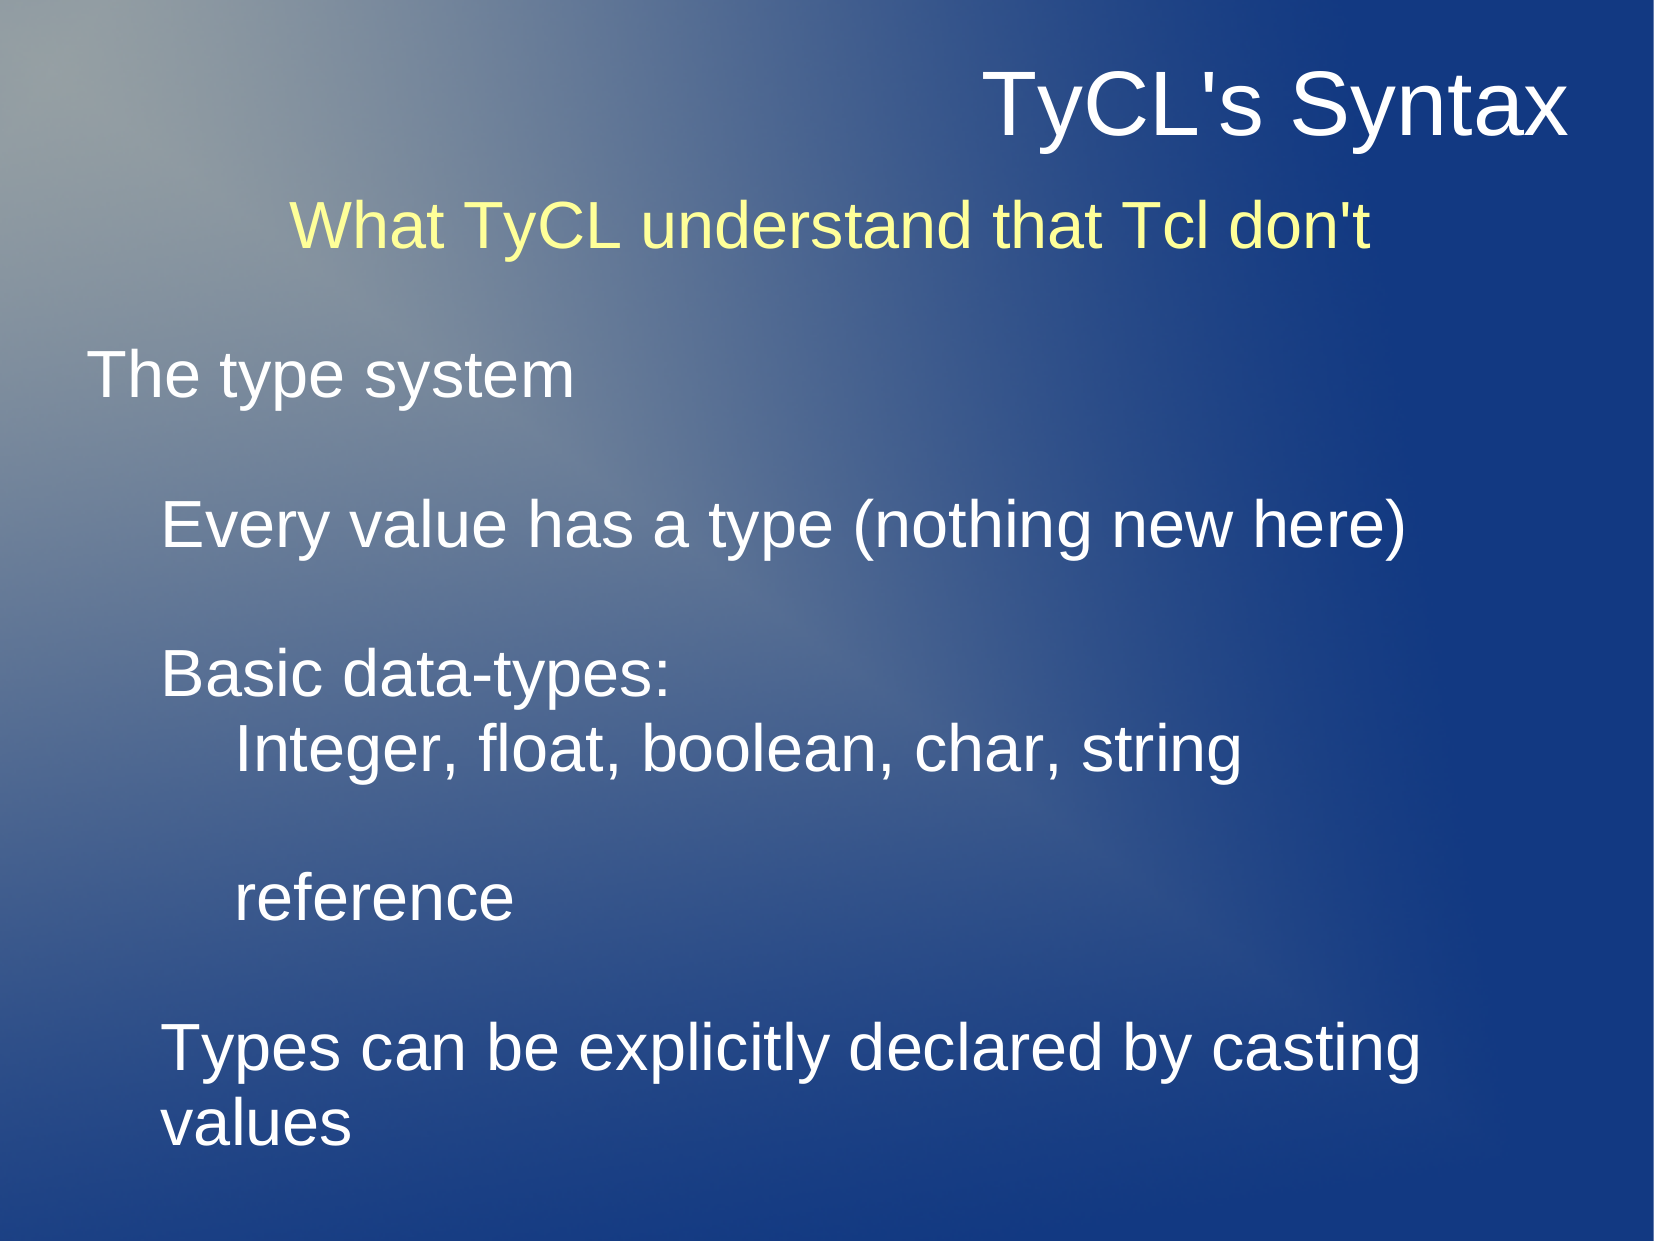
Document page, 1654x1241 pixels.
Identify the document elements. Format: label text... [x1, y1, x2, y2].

picture [0, 0, 1654, 1241]
title TyCL's Syntax [82, 52, 1571, 155]
subtitle What TyCL understand that Tcl don't The type system Every value has a type (nothing new here) Basic data-types: Integer, float, boolean, char, string reference Types can be explicitly declared by casting values [86, 187, 1576, 1235]
